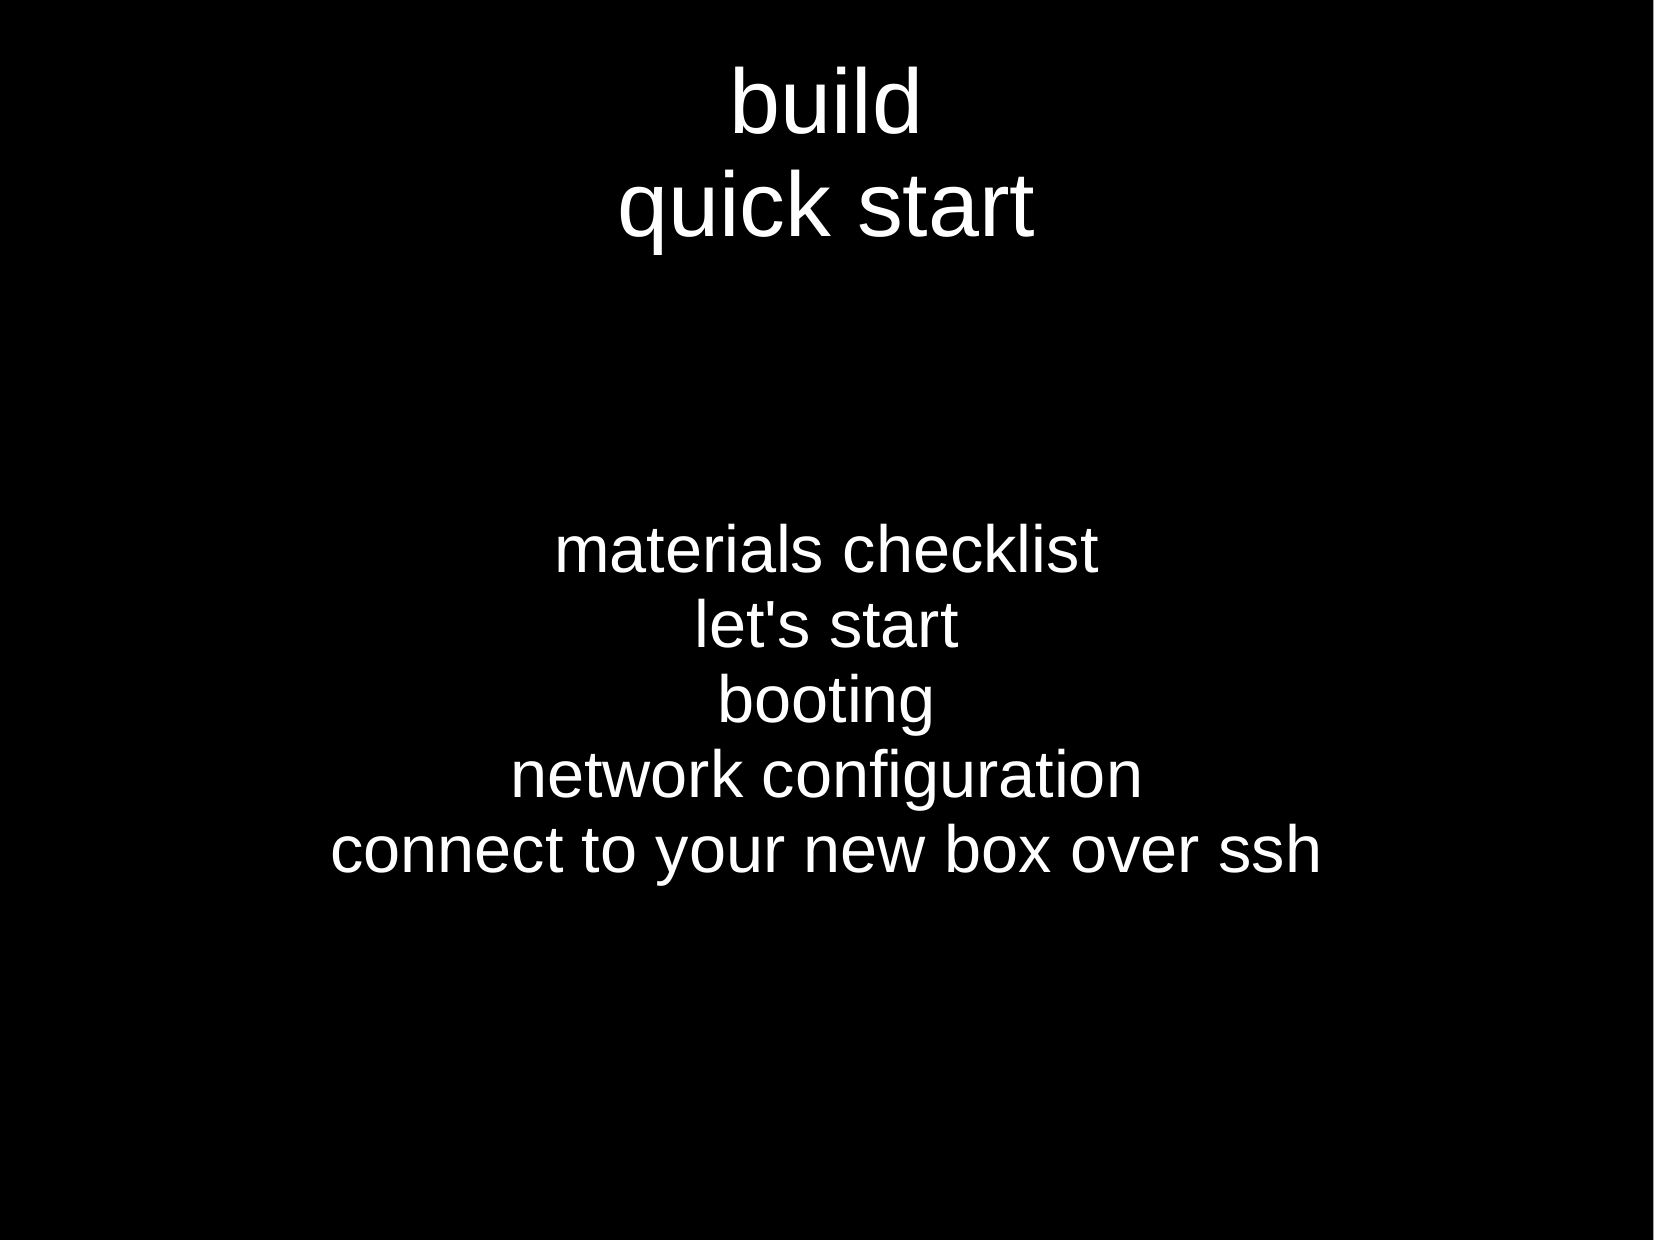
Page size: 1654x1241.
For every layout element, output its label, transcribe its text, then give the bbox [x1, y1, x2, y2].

title build quick start [82, 49, 1571, 257]
subtitle materials checklist let's start booting network configuration connect to your new box over ssh [82, 297, 1571, 1102]
